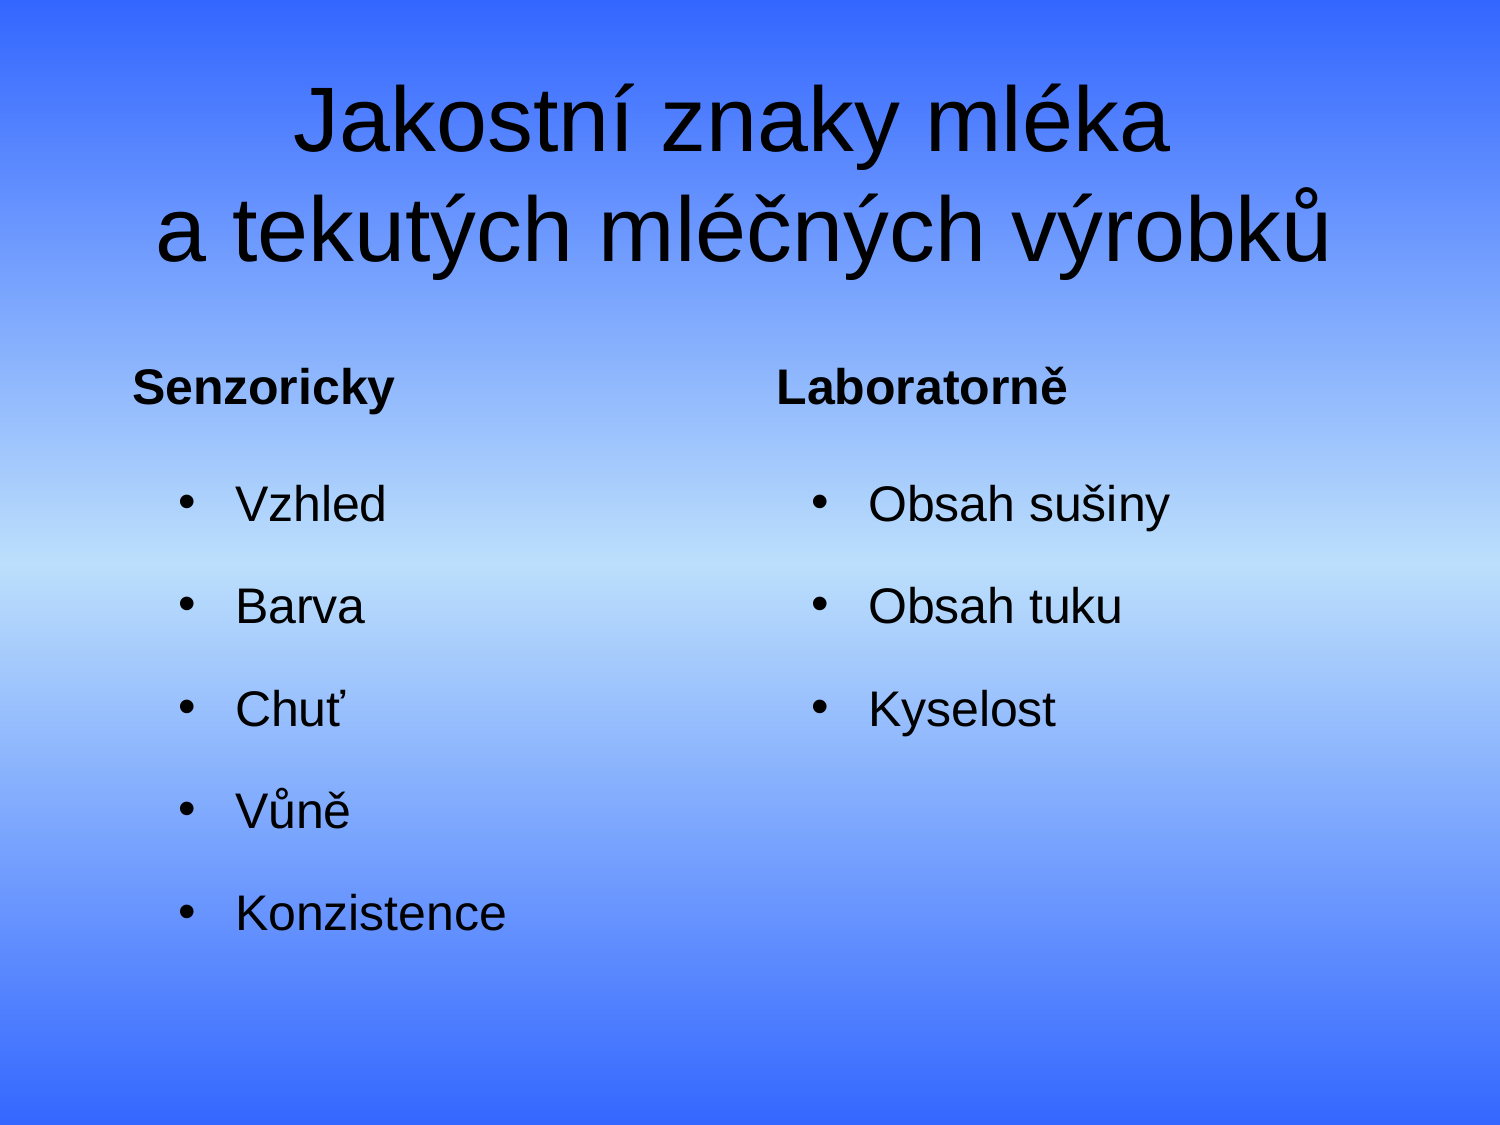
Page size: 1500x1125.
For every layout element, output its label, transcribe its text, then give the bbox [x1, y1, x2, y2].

list Senzoricky [117, 304, 620, 422]
list Vzhled Barva Chuť Vůně Konzistence [163, 433, 667, 1125]
list Laboratorně [761, 328, 1313, 422]
title Jakostní znaky mléka a tekutých mléčných výrobků [70, 52, 1421, 288]
list Obsah sušiny Obsah tuku Kyselost [796, 433, 1418, 1077]
